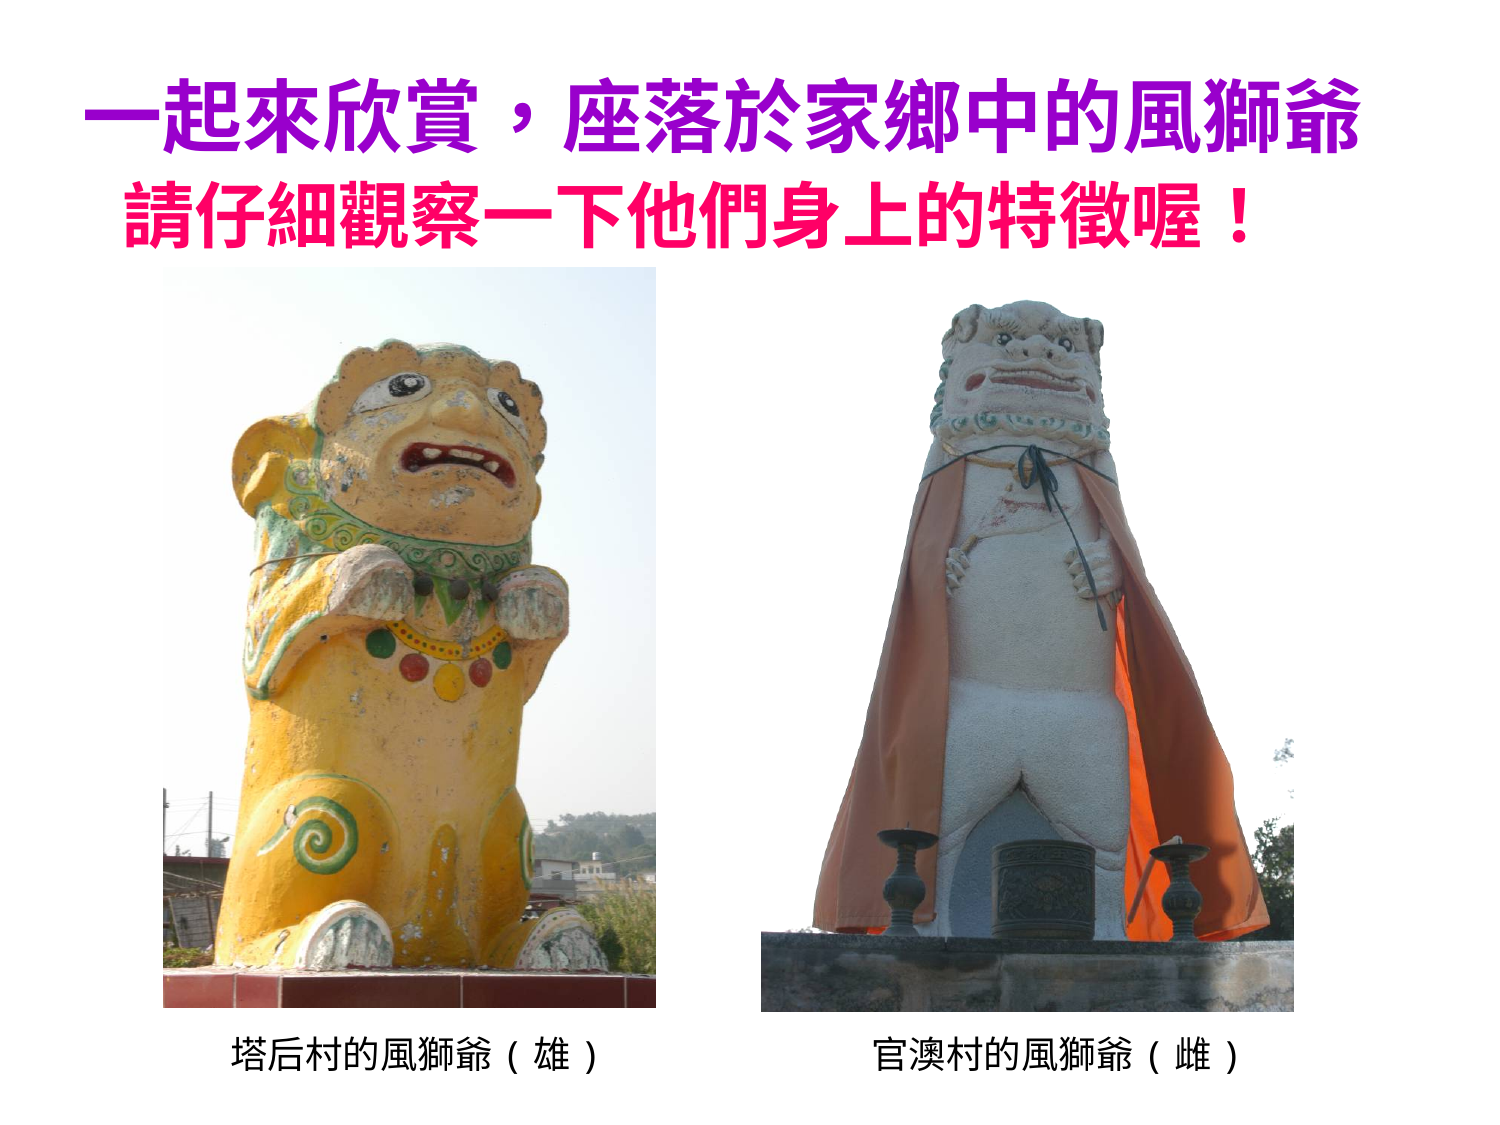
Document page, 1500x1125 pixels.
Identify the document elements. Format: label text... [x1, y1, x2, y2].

title 一起來欣賞，座落於家鄉中的風獅爺 請仔細觀察一下他們身上的特徵喔！ [67, 58, 1447, 268]
picture [163, 268, 656, 1008]
text_box [785, 1034, 1282, 1096]
text_box 塔后村的風獅爺(雄) [215, 1023, 621, 1084]
picture [761, 274, 1294, 1012]
text_box 官澳村的風獅爺(雌) [856, 1023, 1262, 1084]
